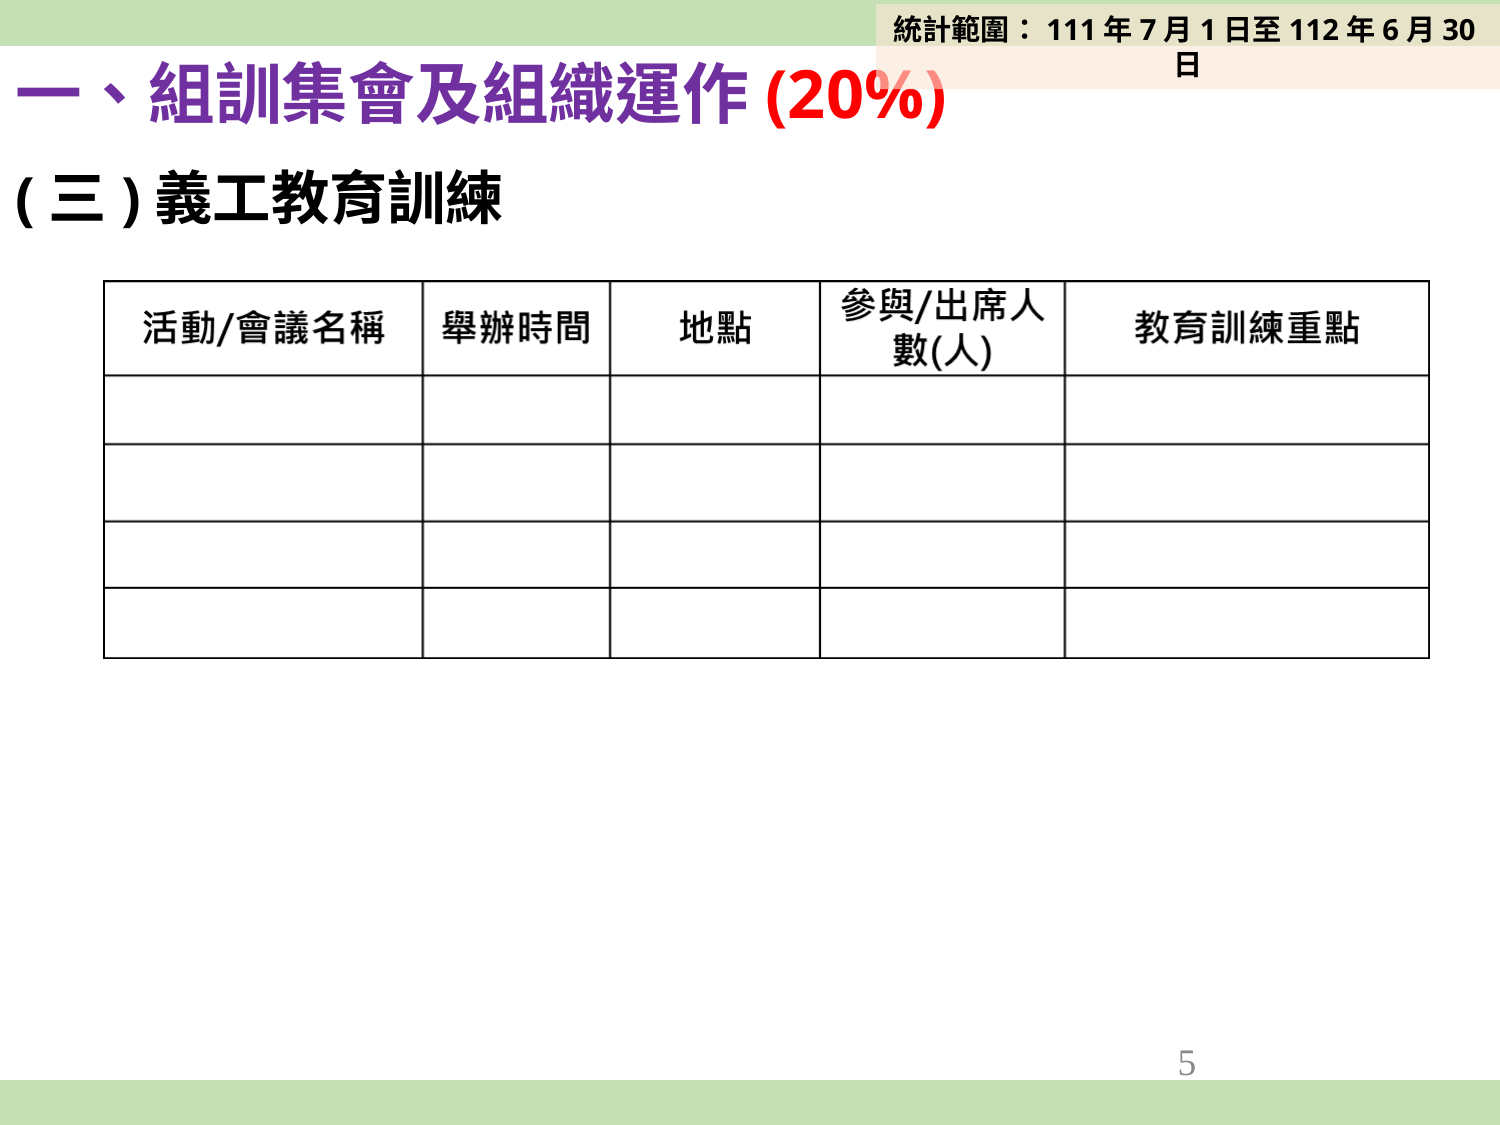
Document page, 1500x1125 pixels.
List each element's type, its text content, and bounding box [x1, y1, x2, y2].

text_box 一、組訓集會及組織運作(20%) [0, 53, 1062, 161]
text_box (三)義工教育訓練 [0, 154, 814, 240]
picture [103, 272, 1430, 659]
text_box 5 [1162, 1030, 1500, 1091]
text_box 統計範圍：111年7月1日至112年6月30日 [876, 4, 1500, 89]
